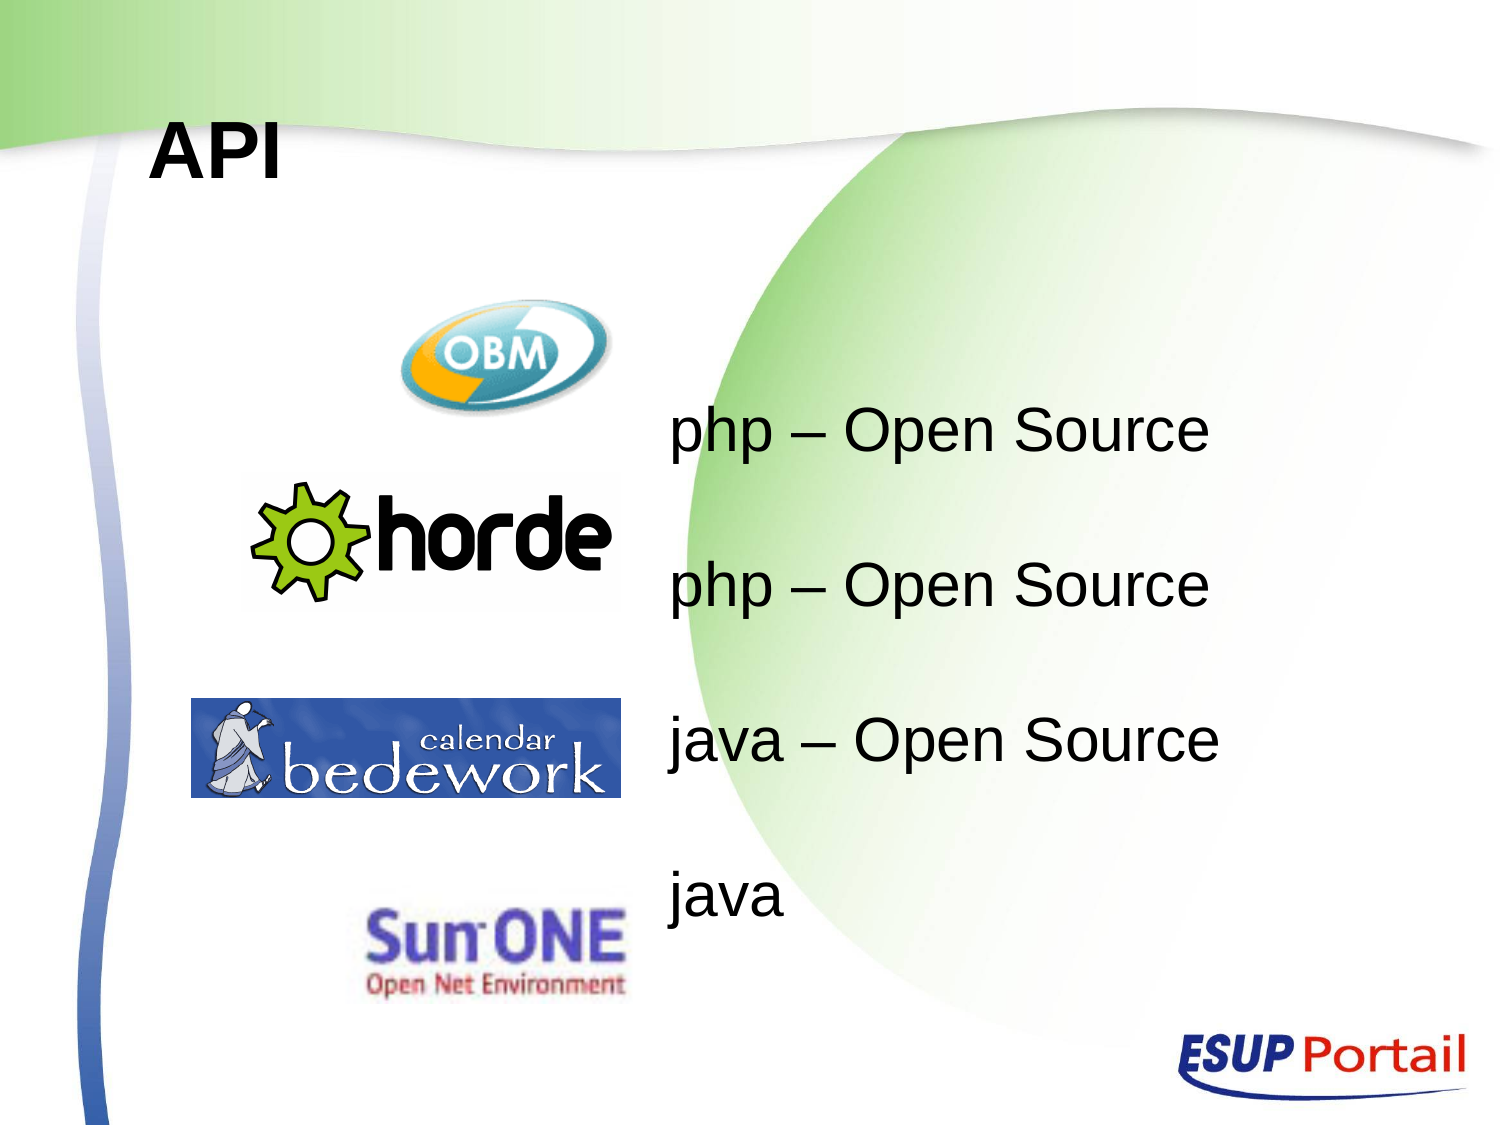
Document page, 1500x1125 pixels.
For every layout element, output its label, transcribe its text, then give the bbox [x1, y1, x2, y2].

list php – Open Source php – Open Source java – Open Source java [670, 324, 1329, 1023]
picture [0, 0, 1500, 1125]
chart [88, 645, 1439, 1125]
title API [147, 29, 1388, 271]
picture [191, 698, 621, 798]
